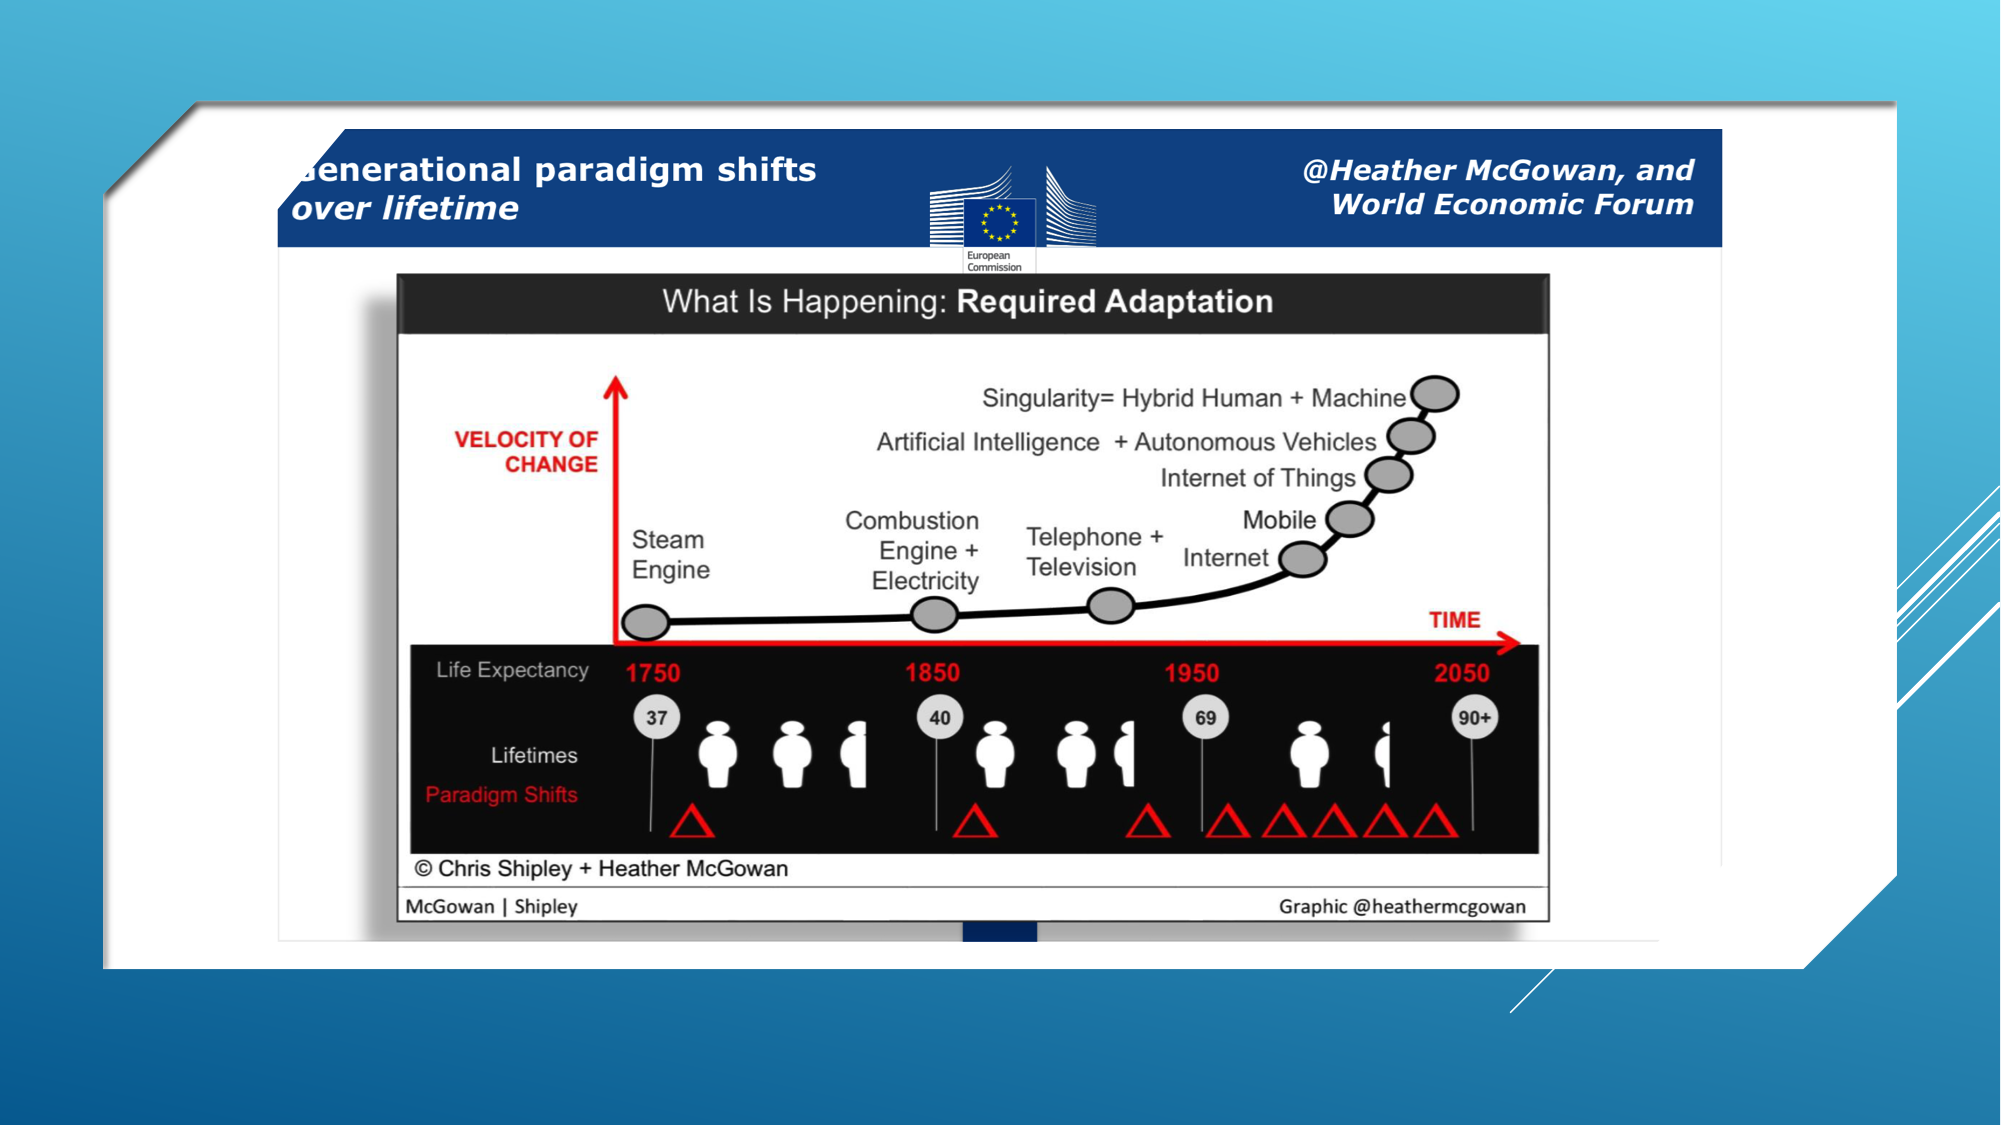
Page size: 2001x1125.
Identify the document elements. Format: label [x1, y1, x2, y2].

picture [103, 100, 1897, 971]
